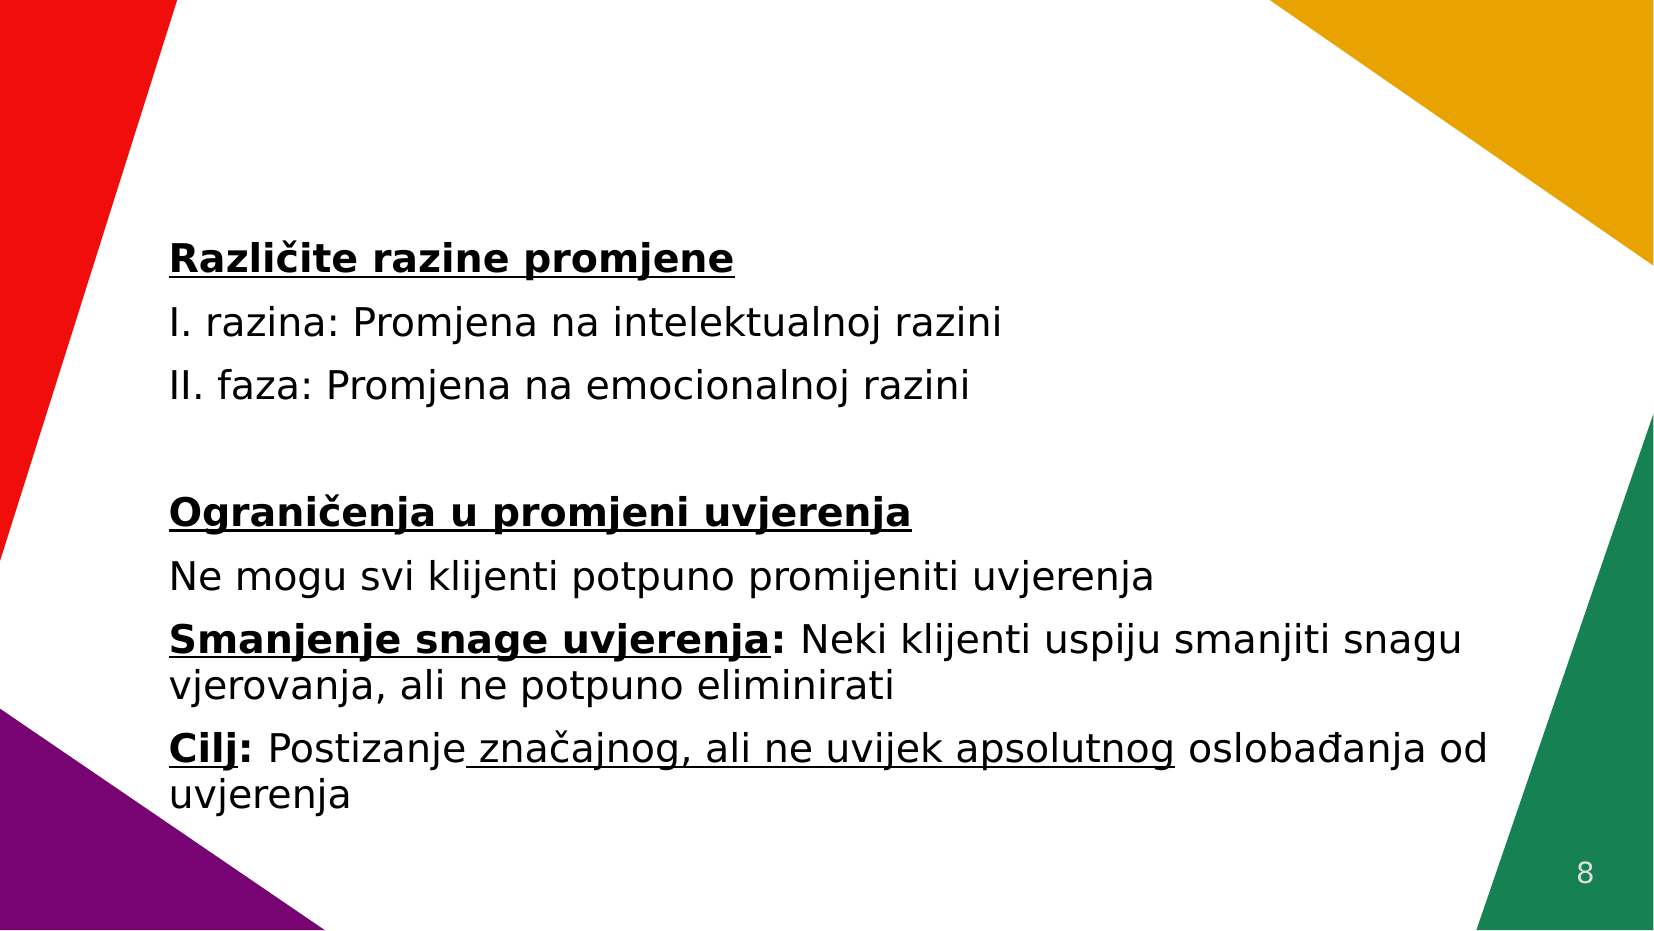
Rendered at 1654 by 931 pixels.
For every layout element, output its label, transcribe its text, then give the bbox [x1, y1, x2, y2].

list Različite razine promjene I. razina: Promjena na intelektualnoj razini II. faza: Promjena na emocionalnoj razini Ograničenja u promjeni uvjerenja Ne mogu svi klijenti potpuno promijeniti uvjerenja Smanjenje snage uvjerenja: Neki klijenti uspiju smanjiti snagu vjerovanja, ali ne potpuno eliminirati Cilj: Postizanje značajnog, ali ne uvijek apsolutnog oslobađanja od uvjerenja [112, 236, 1530, 827]
